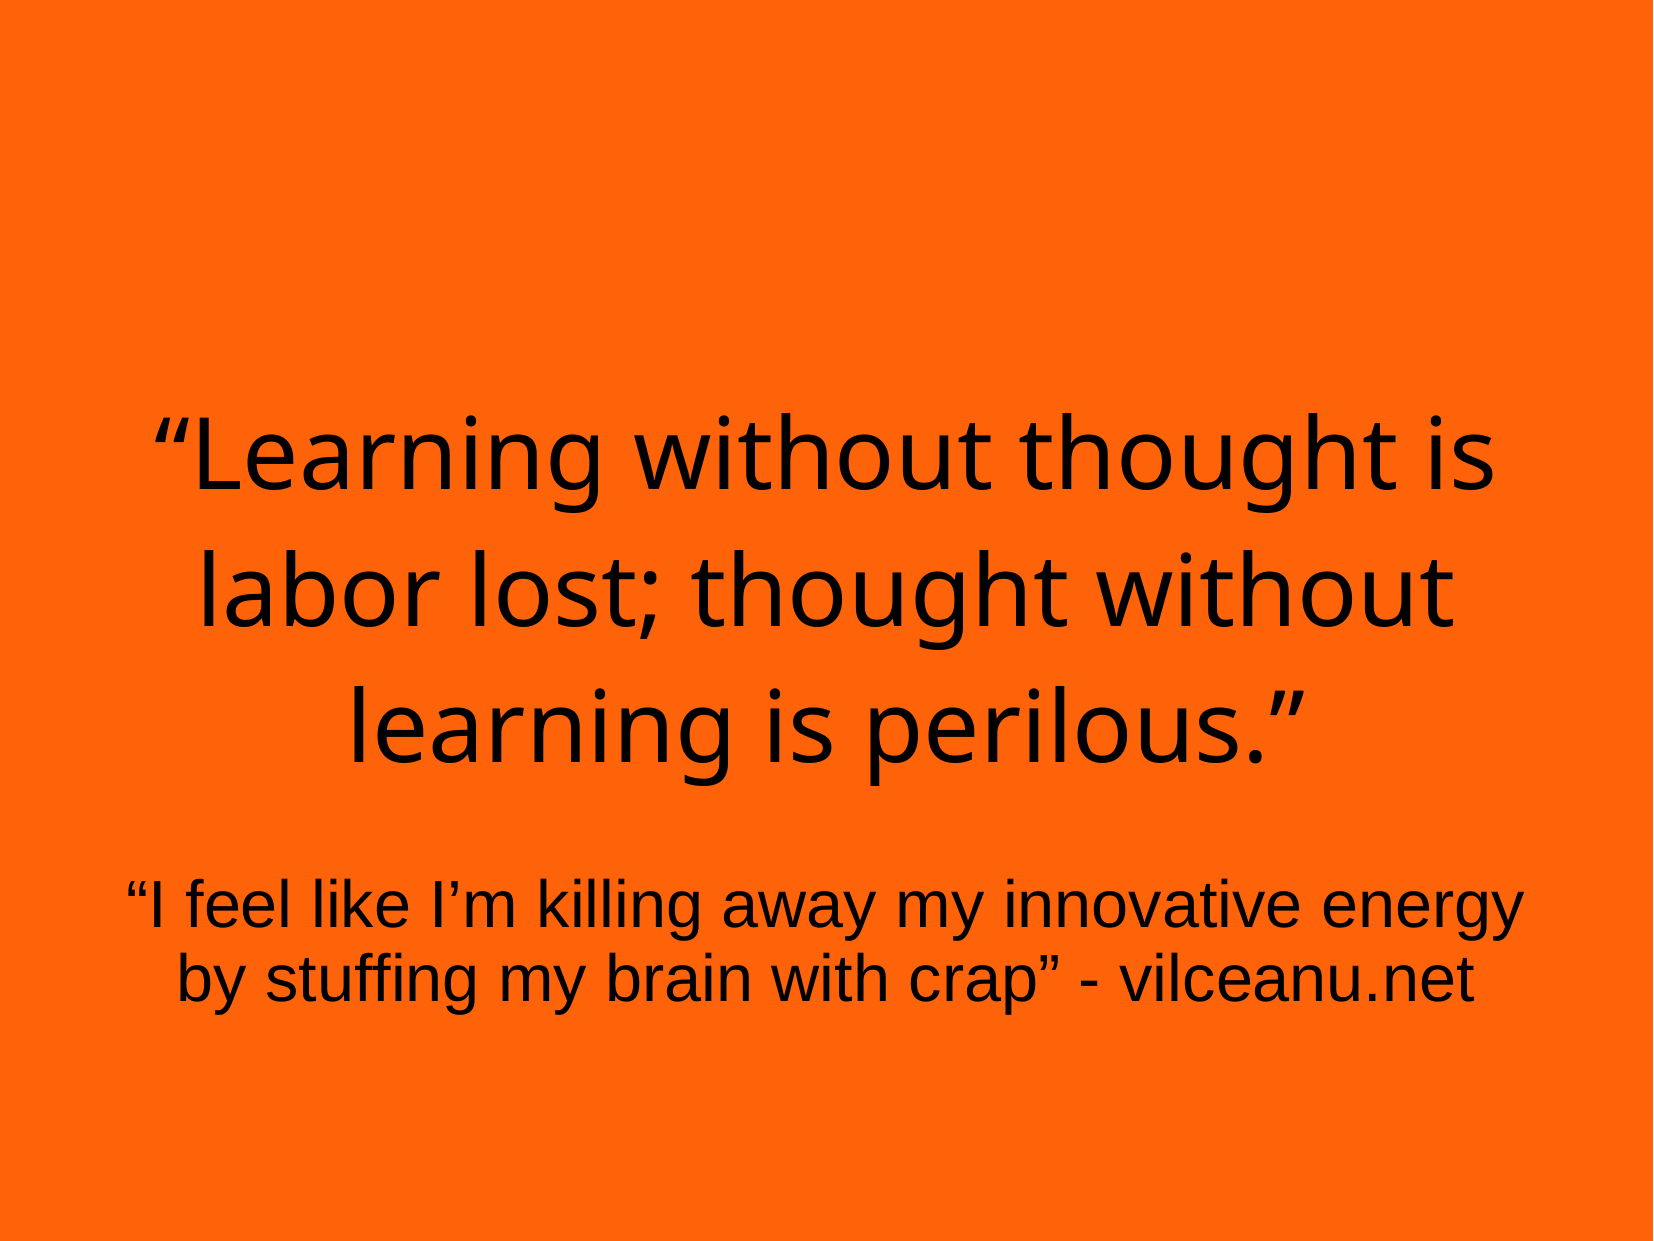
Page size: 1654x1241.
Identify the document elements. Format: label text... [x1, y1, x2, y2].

subtitle “Learning without thought is labor lost; thought without learning is perilous.” “I feel like I’m killing away my innovative energy by stuffing my brain with crap” - vilceanu.net [82, 290, 1571, 1109]
